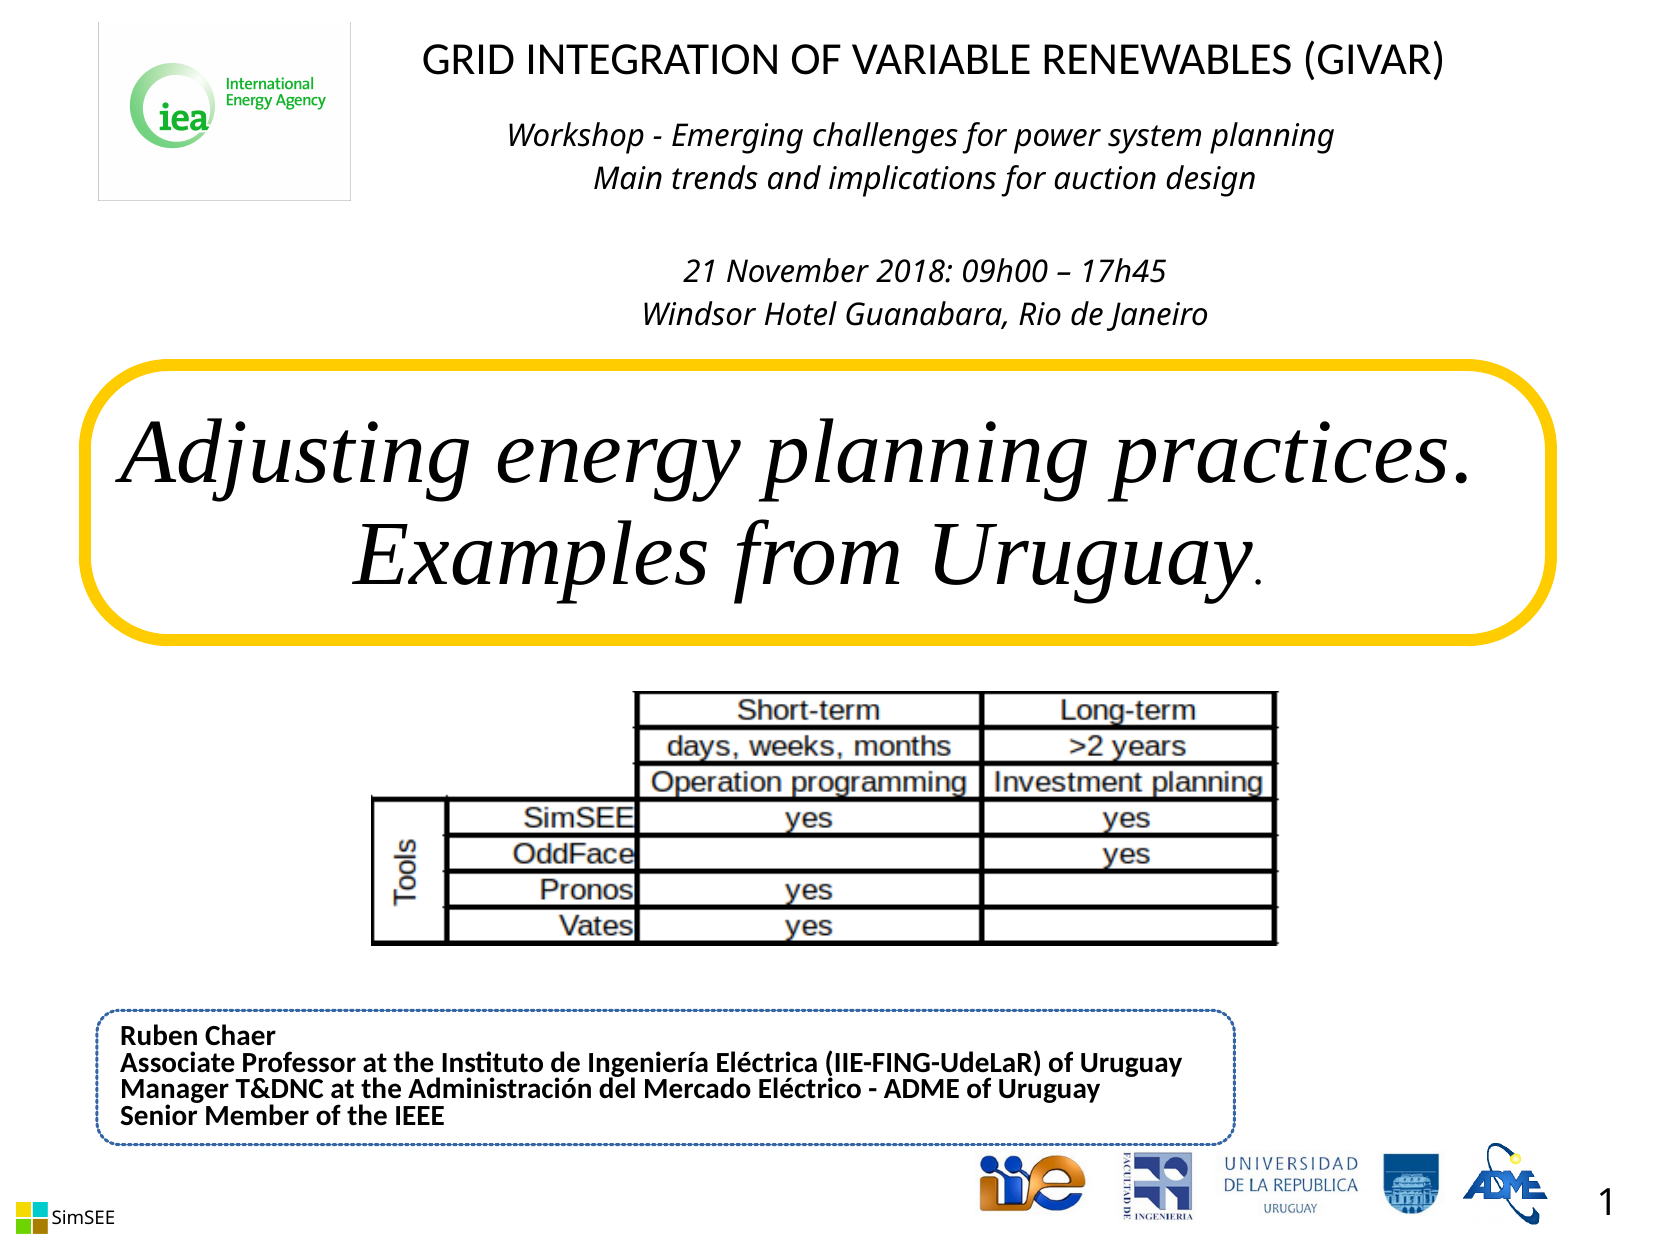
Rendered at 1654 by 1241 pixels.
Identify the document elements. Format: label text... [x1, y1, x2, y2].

picture [15, 1201, 49, 1235]
picture [969, 1146, 1457, 1225]
picture [1463, 1143, 1550, 1226]
text_box Adjusting energy planning practices. Examples from Uruguay. [84, 365, 1551, 641]
picture [98, 22, 351, 201]
picture [371, 691, 1281, 946]
text_box Workshop - Emerging challenges for power system planning Main trends and implications for auction design 21 November 2018: 09h00 – 17h45 Windsor Hotel Guanabara, Rio de Janeiro [425, 105, 1426, 325]
text_box Ruben Chaer Associate Professor at the Instituto de Ingeniería Eléctrica (IIE-FING-UdeLaR) of Uruguay Manager T&DNC at the Administración del Mercado Eléctrico - ADME of Uruguay Senior Member of the IEEE [96, 1010, 1235, 1145]
text_box Grid Integration of Variable Renewables (GIVAR) [381, 32, 1487, 149]
